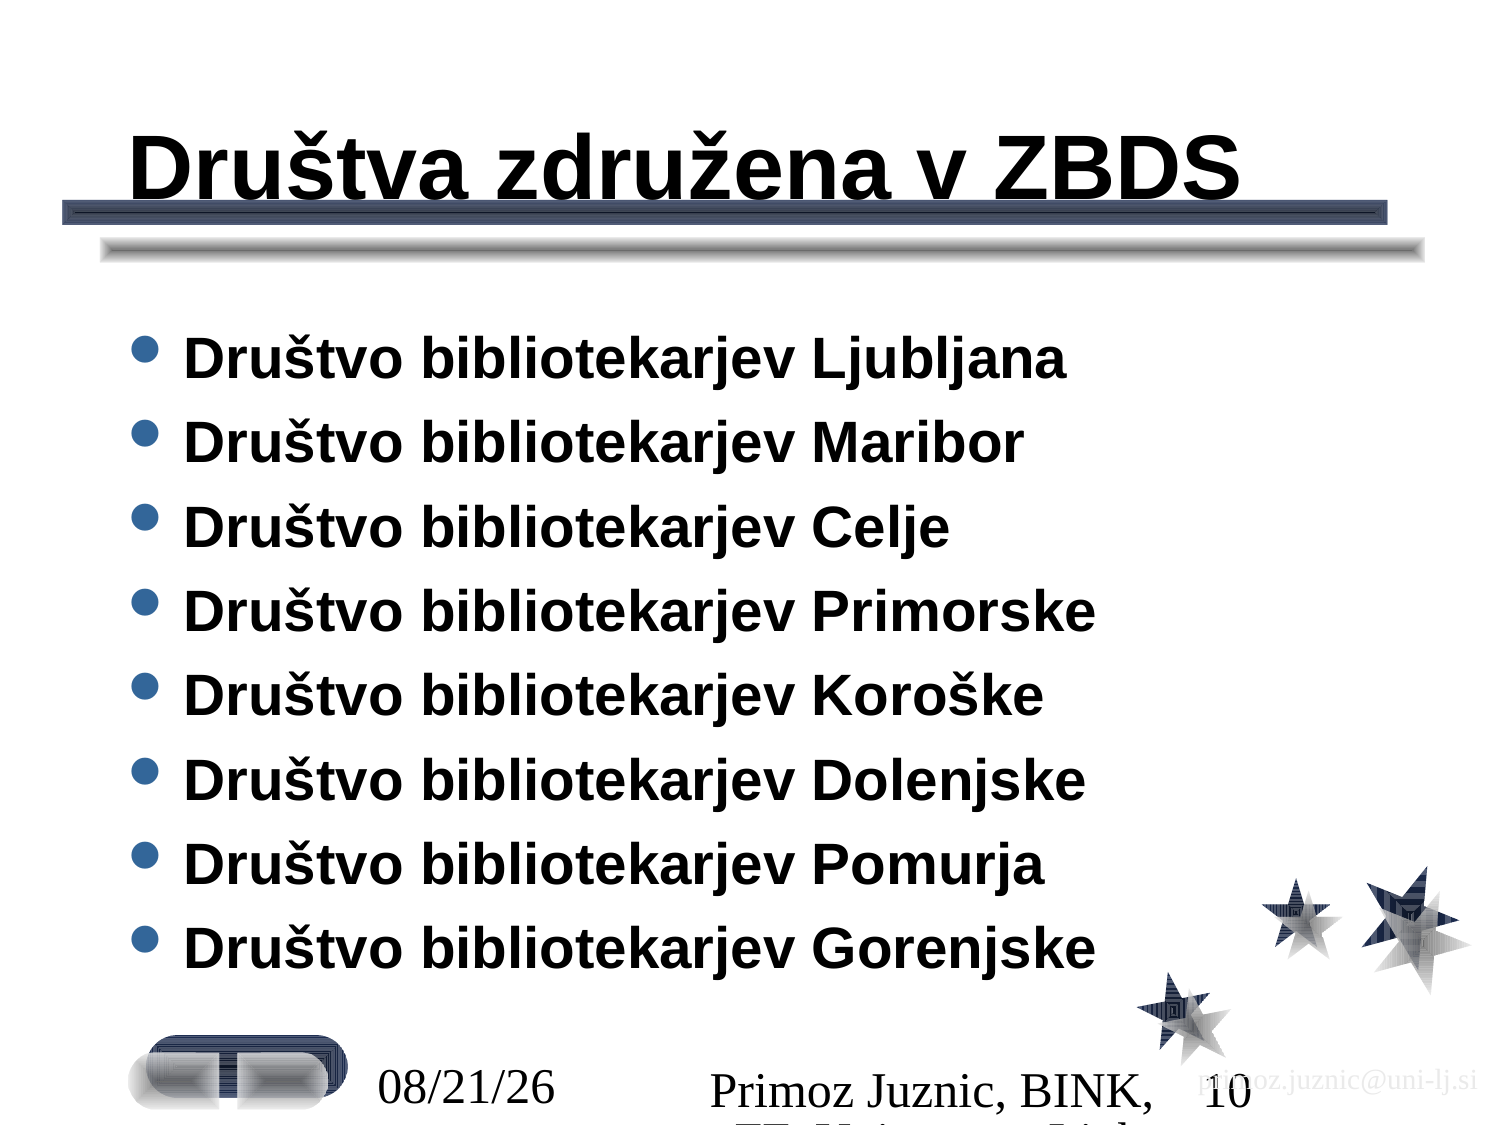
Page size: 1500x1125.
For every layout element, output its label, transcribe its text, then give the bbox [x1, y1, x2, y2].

title Društva združena v ZBDS [112, 37, 1388, 225]
list Društvo bibliotekarjev Ljubljana Društvo bibliotekarjev Maribor Društvo bibliotekarjev Celje Društvo bibliotekarjev Primorske Društvo bibliotekarjev Koroške Društvo bibliotekarjev Dolenjske Društvo bibliotekarjev Pomurja Društvo bibliotekarjev Gorenjske [112, 312, 1388, 1074]
